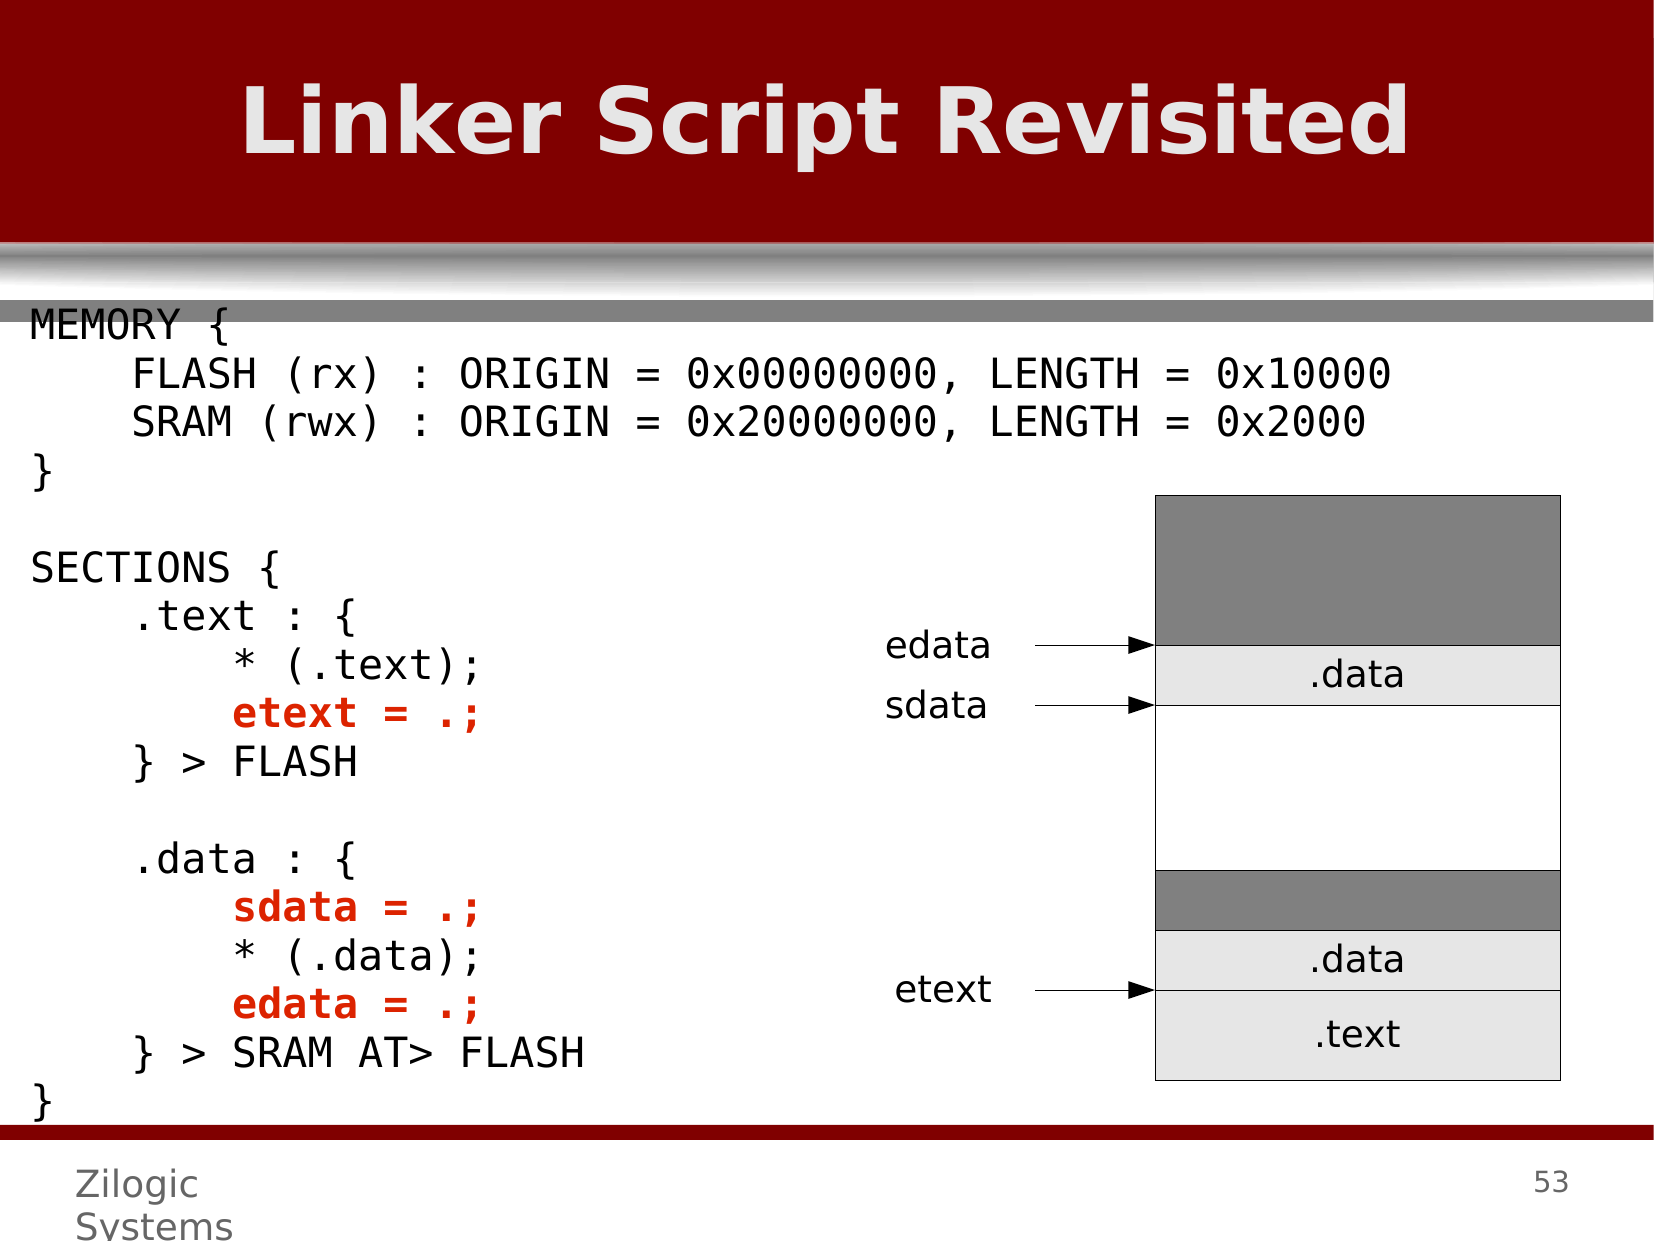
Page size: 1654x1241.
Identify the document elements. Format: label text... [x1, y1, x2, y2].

text_box edata [870, 616, 1006, 676]
text_box etext [879, 960, 1006, 1019]
text_box [1155, 495, 1561, 645]
text_box .data [1155, 930, 1561, 991]
text_box .text [1155, 991, 1561, 1081]
title Linker Script Revisited [82, 18, 1571, 226]
text_box sdata [870, 676, 1002, 736]
text_box .data [1155, 645, 1561, 706]
subtitle MEMORY { FLASH (rx) : ORIGIN = 0x00000000, LENGTH = 0x10000 SRAM (rwx) : ORIGIN = 0x20000000, LENGTH = 0x2000 } SECTIONS { .text : { * (.text); etext = .; } > FLASH .data : { sdata = .; * (.data); edata = .; } > SRAM AT> FLASH } [30, 301, 1654, 1126]
